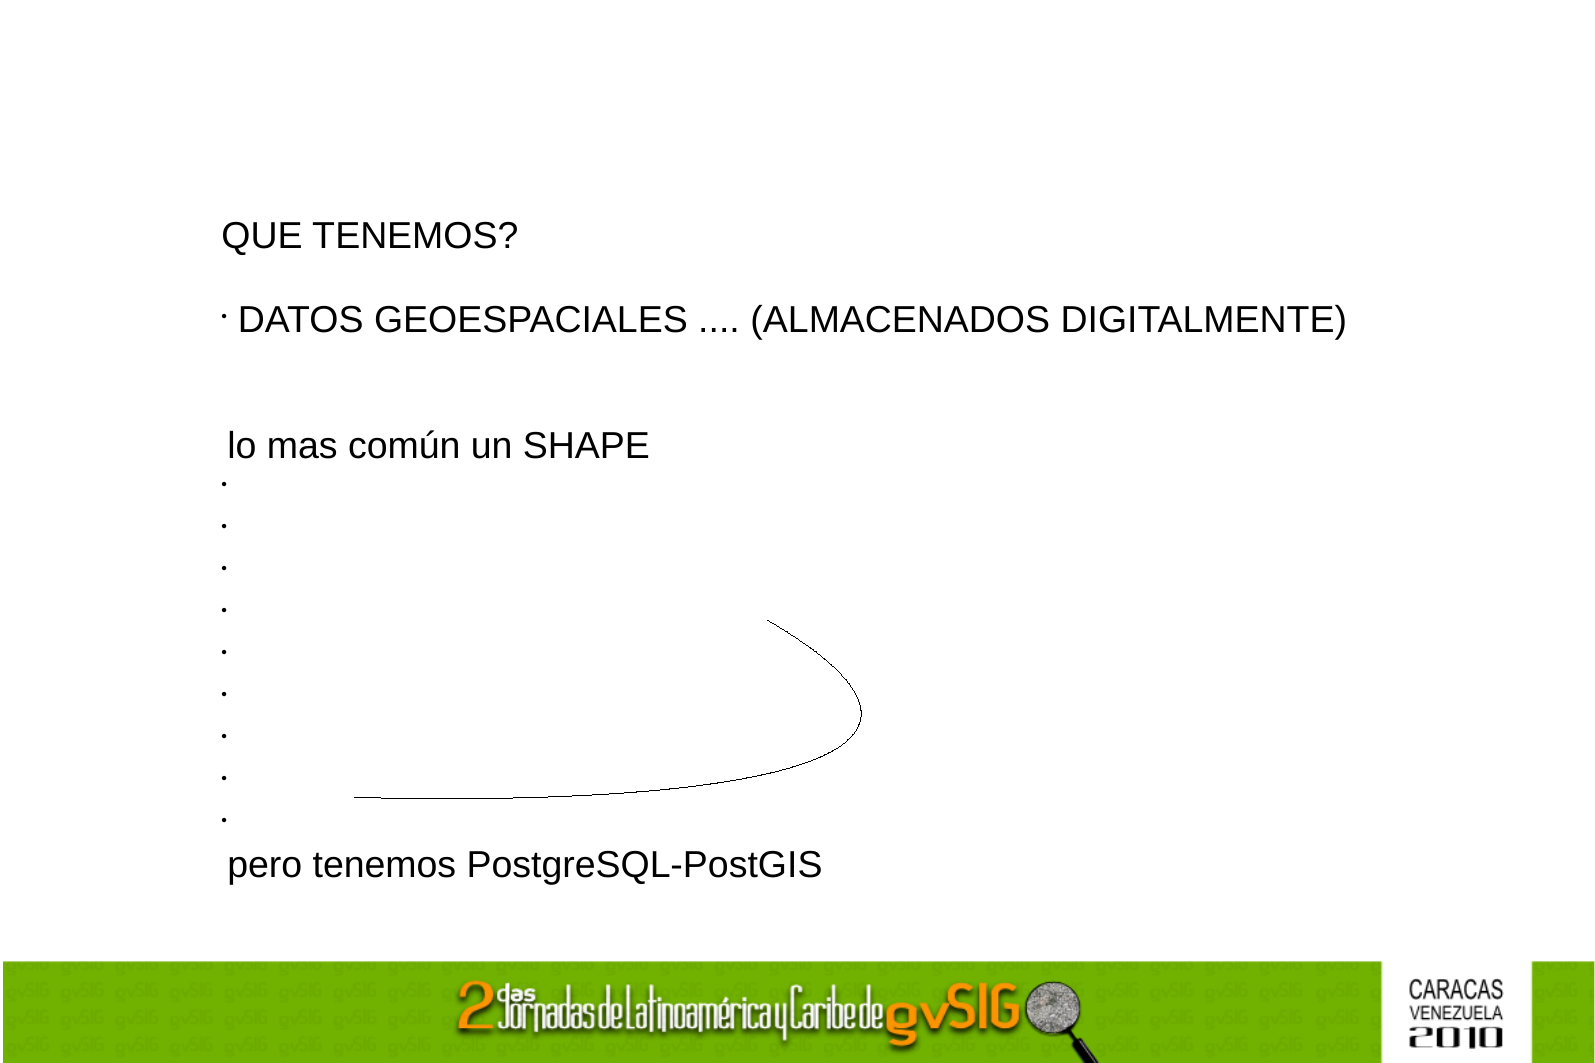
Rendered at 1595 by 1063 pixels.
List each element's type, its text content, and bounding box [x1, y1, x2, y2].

text_box QUE TENEMOS? DATOS GEOESPACIALES .... (ALMACENADOS DIGITALMENTE) lo mas común un SHAPE pero tenemos PostgreSQL-PostGIS [206, 206, 1359, 966]
picture [3, 0, 1595, 1063]
